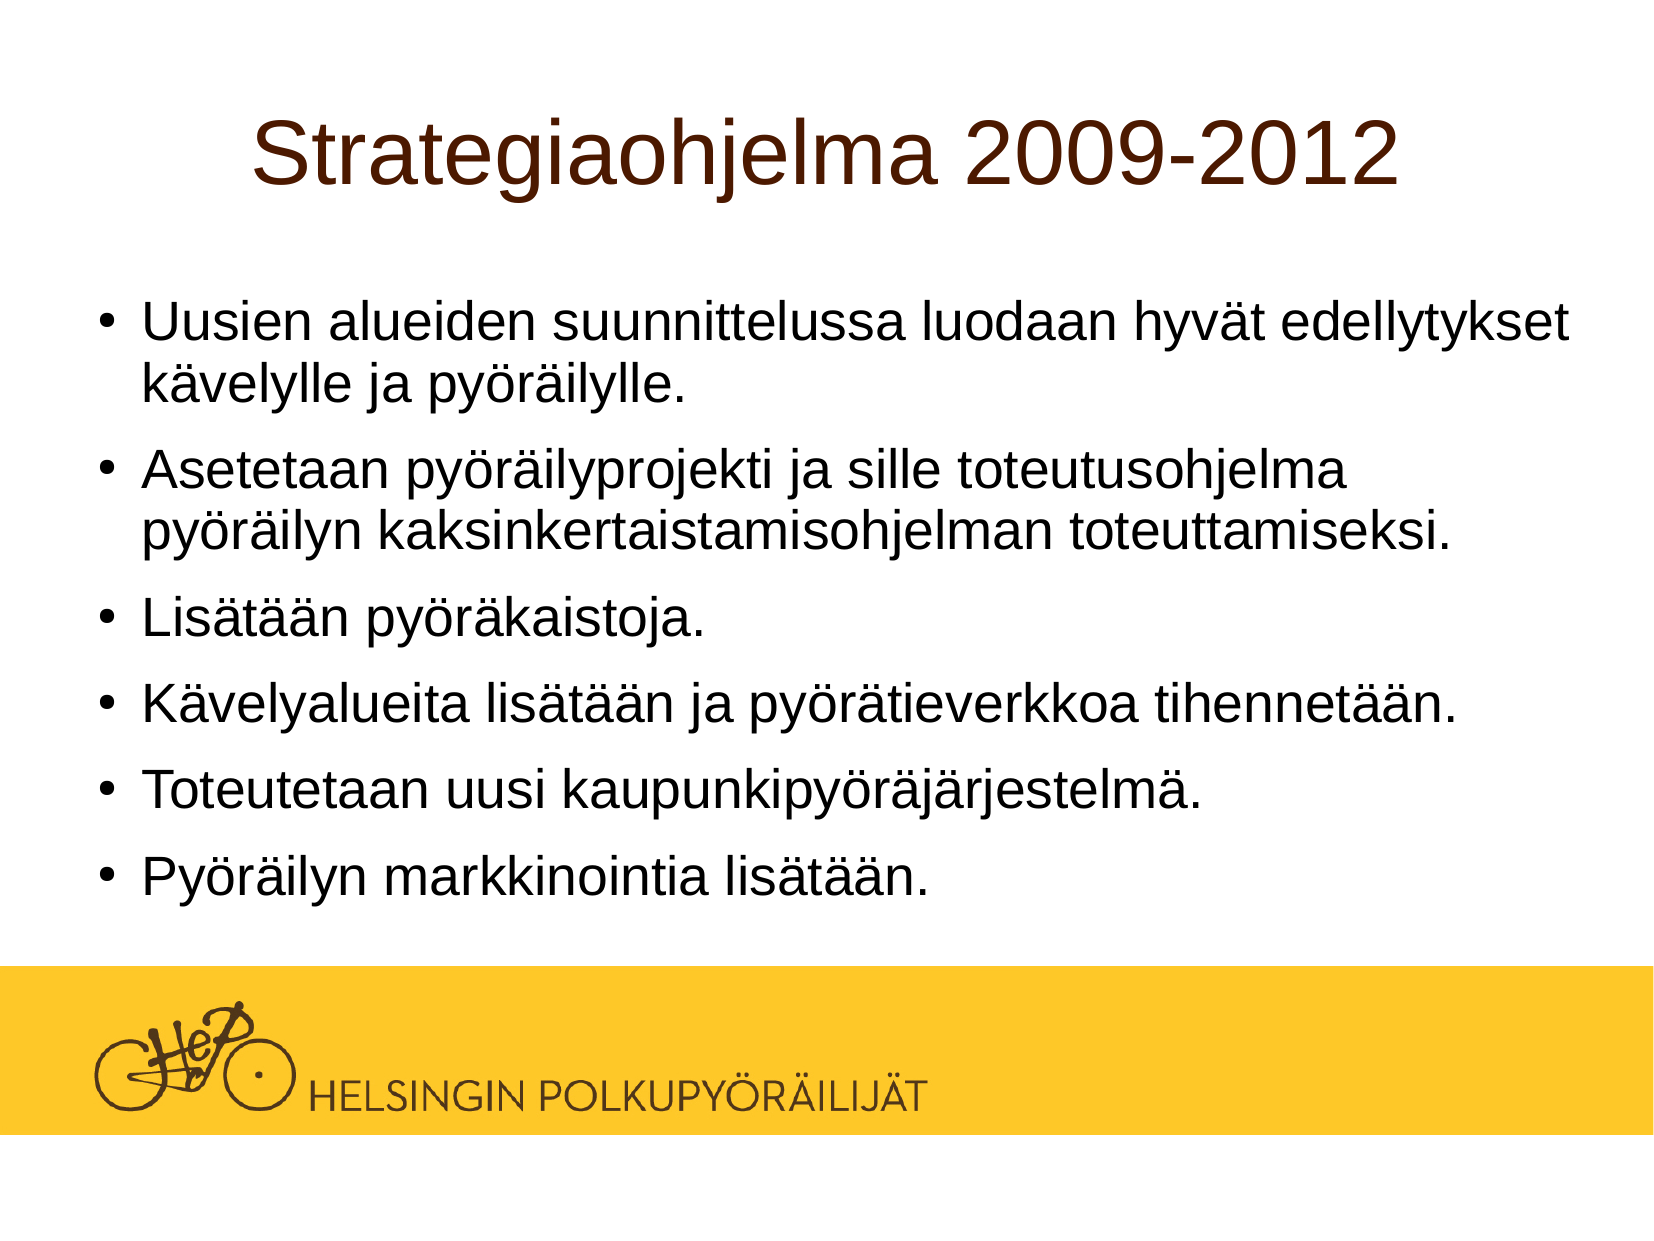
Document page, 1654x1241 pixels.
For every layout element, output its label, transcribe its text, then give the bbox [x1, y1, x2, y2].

title Strategiaohjelma 2009-2012 [82, 49, 1571, 257]
picture [0, 966, 1654, 1135]
list Uusien alueiden suunnittelussa luodaan hyvät edellytykset kävelylle ja pyöräilylle. Asetetaan pyöräilyprojekti ja sille toteutusohjelma pyöräilyn kaksinkertaistamisohjelman toteuttamiseksi. Lisätään pyöräkaistoja. Kävelyalueita lisätään ja pyörätieverkkoa tihennetään. Toteutetaan uusi kaupunkipyöräjärjestelmä. Pyöräilyn markkinointia lisätään. [82, 290, 1571, 911]
